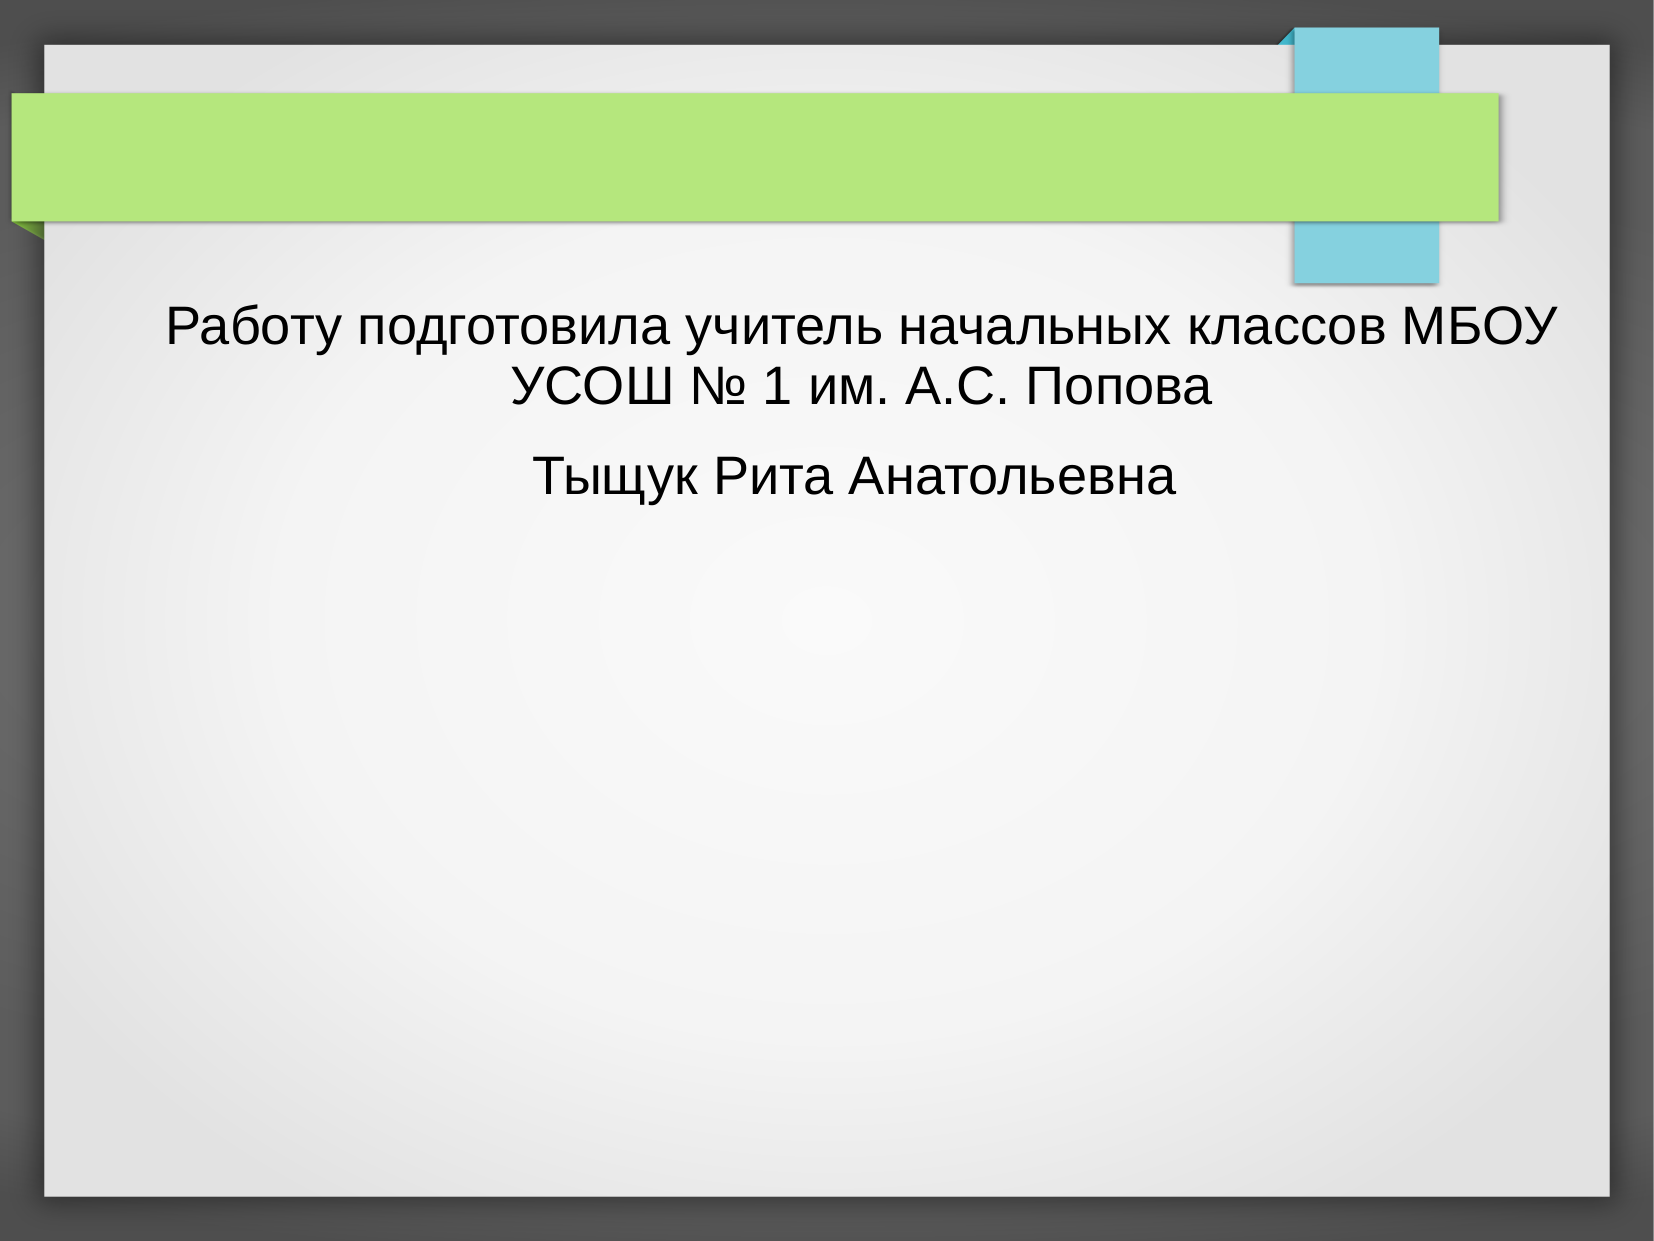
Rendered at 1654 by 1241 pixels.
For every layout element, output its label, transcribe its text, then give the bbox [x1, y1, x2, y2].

picture [0, 0, 1654, 1241]
list Работу подготовила учитель начальных классов МБОУ УСОШ № 1 им. А.С. Попова Тыщук Рита Анатольевна [82, 295, 1571, 1015]
